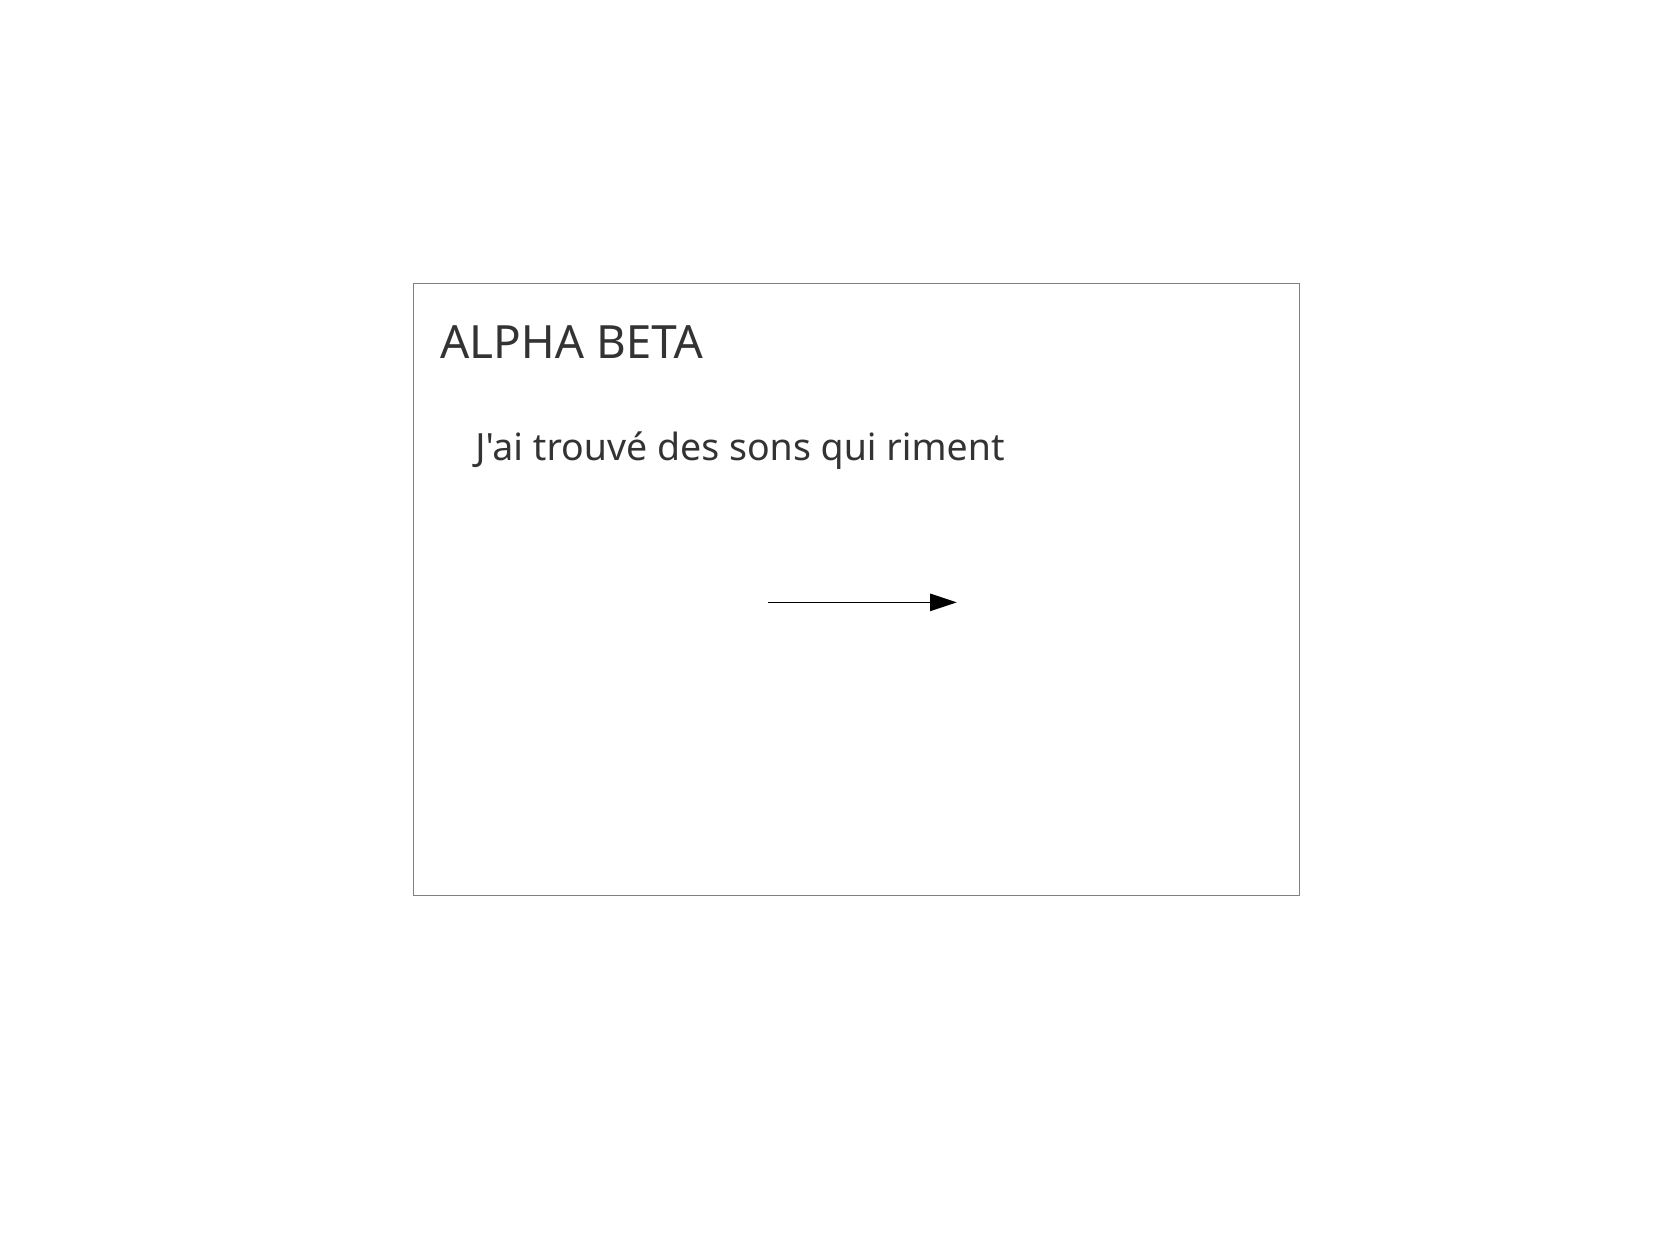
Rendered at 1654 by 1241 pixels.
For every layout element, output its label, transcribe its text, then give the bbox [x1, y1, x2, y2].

text_box ALPHA BETA [425, 302, 1241, 473]
text_box J'ai trouvé des sons qui riment [460, 413, 1229, 839]
